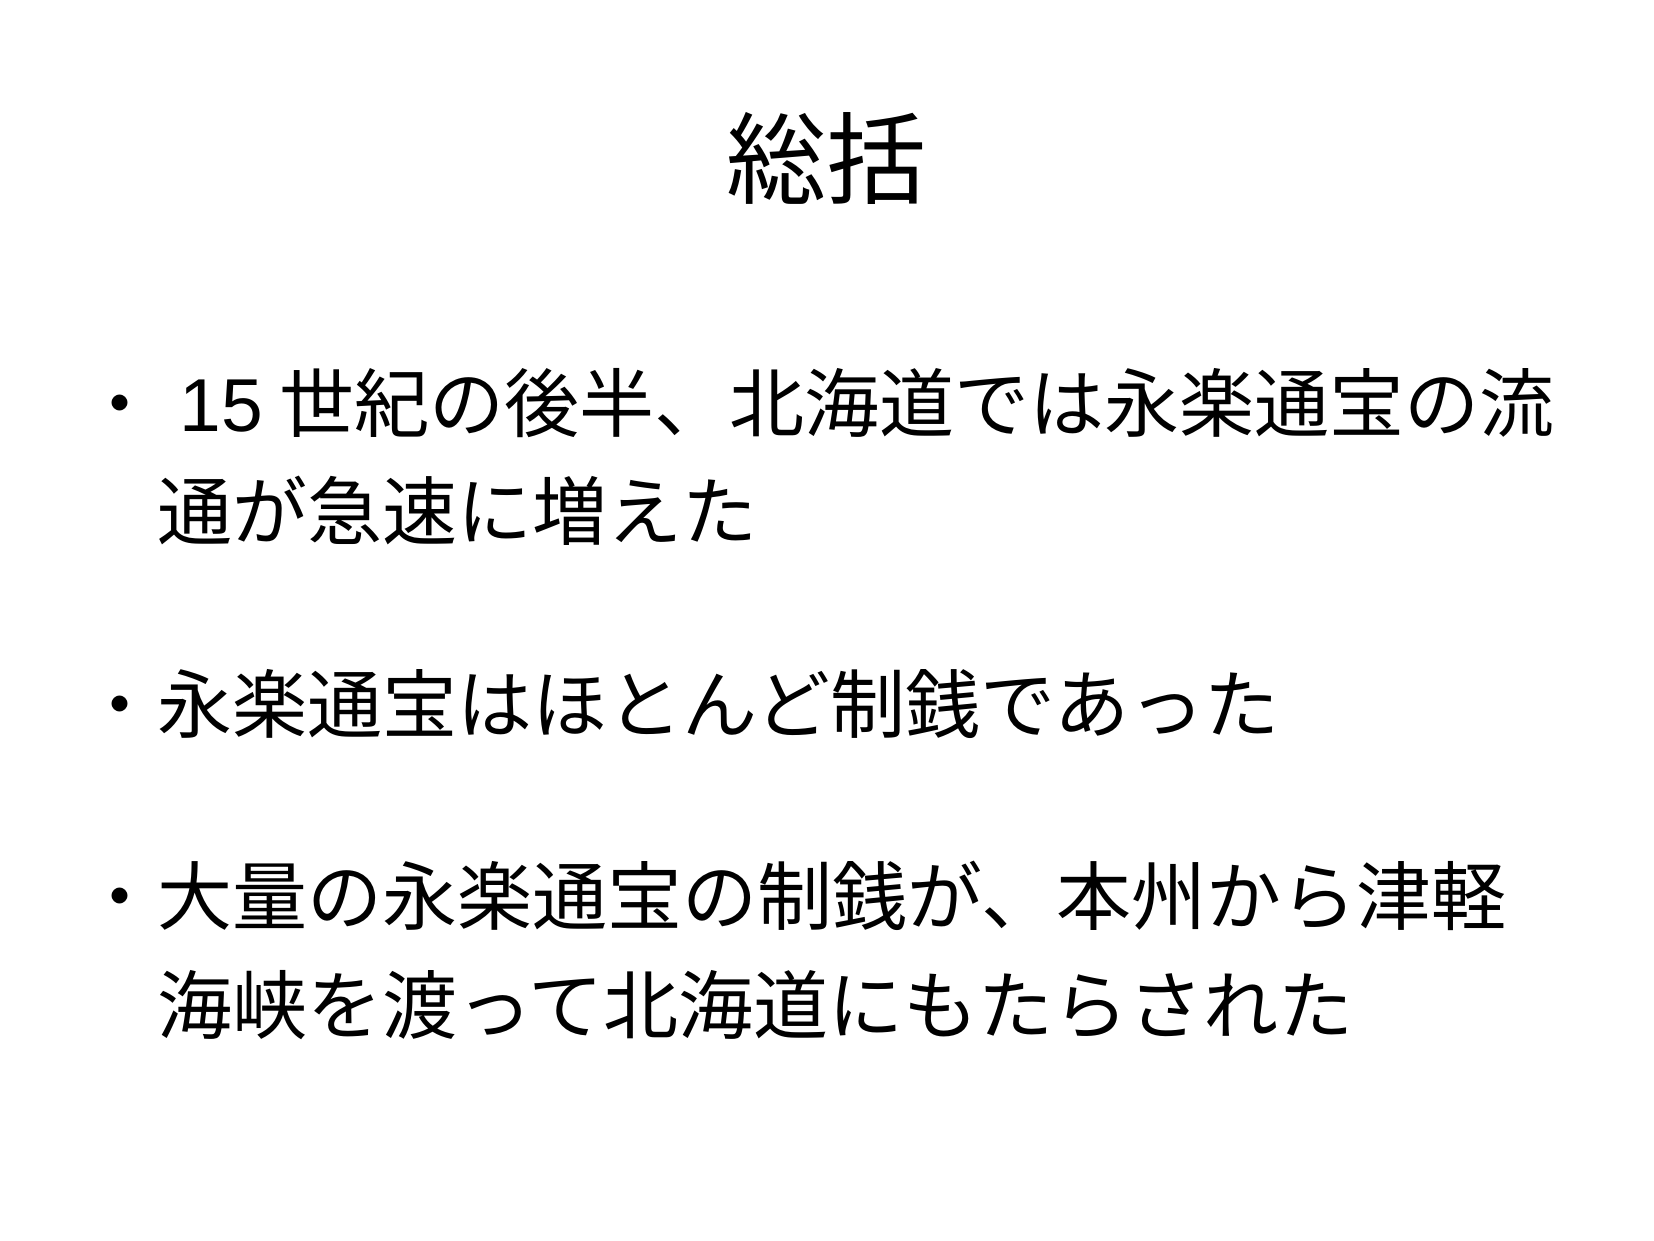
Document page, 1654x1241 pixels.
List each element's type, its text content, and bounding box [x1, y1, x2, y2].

title 総括 [82, 49, 1571, 257]
subtitle ・15世紀の後半、北海道では永楽通宝の流 通が急速に増えた ・永楽通宝はほとんど制銭であった ・大量の永楽通宝の制銭が、本州から津軽 海峡を渡って北海道にもたらされた [82, 297, 1571, 1102]
